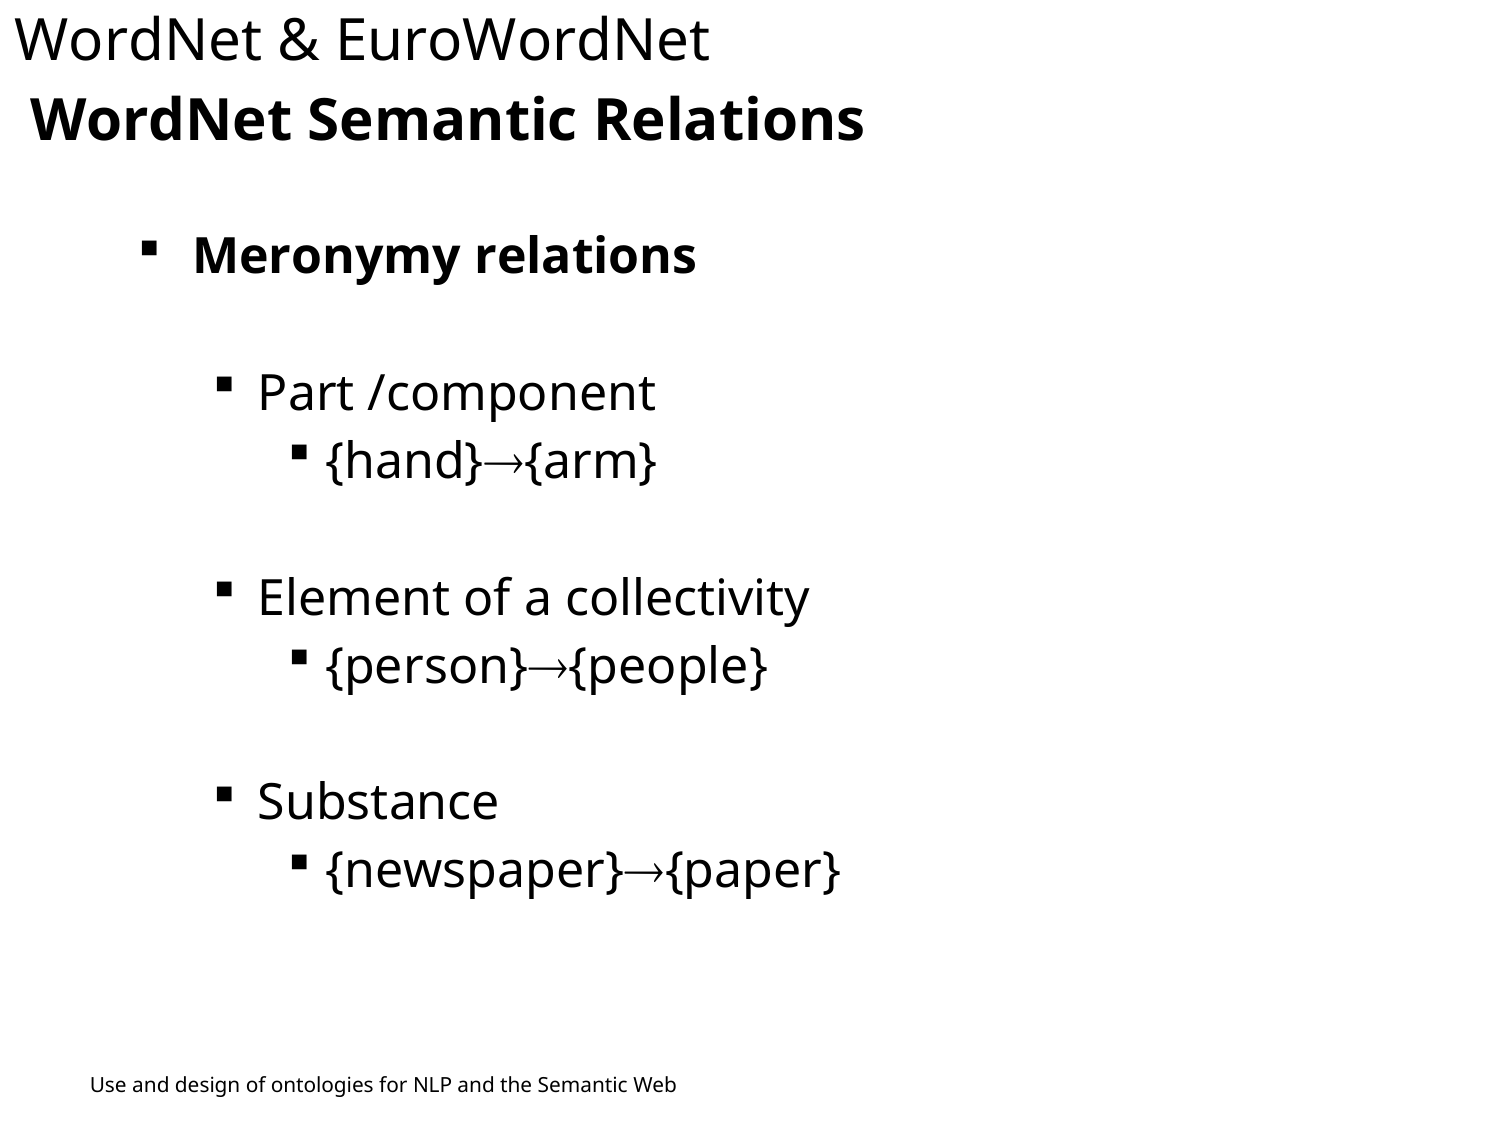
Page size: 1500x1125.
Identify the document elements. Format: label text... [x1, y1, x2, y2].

title WordNet & EuroWordNet WordNet Semantic Relations [0, 0, 1276, 156]
list Meronymy relations Part /component {hand}{arm} Element of a collectivity {person}{people} Substance {newspaper}{paper} [123, 212, 1329, 1000]
